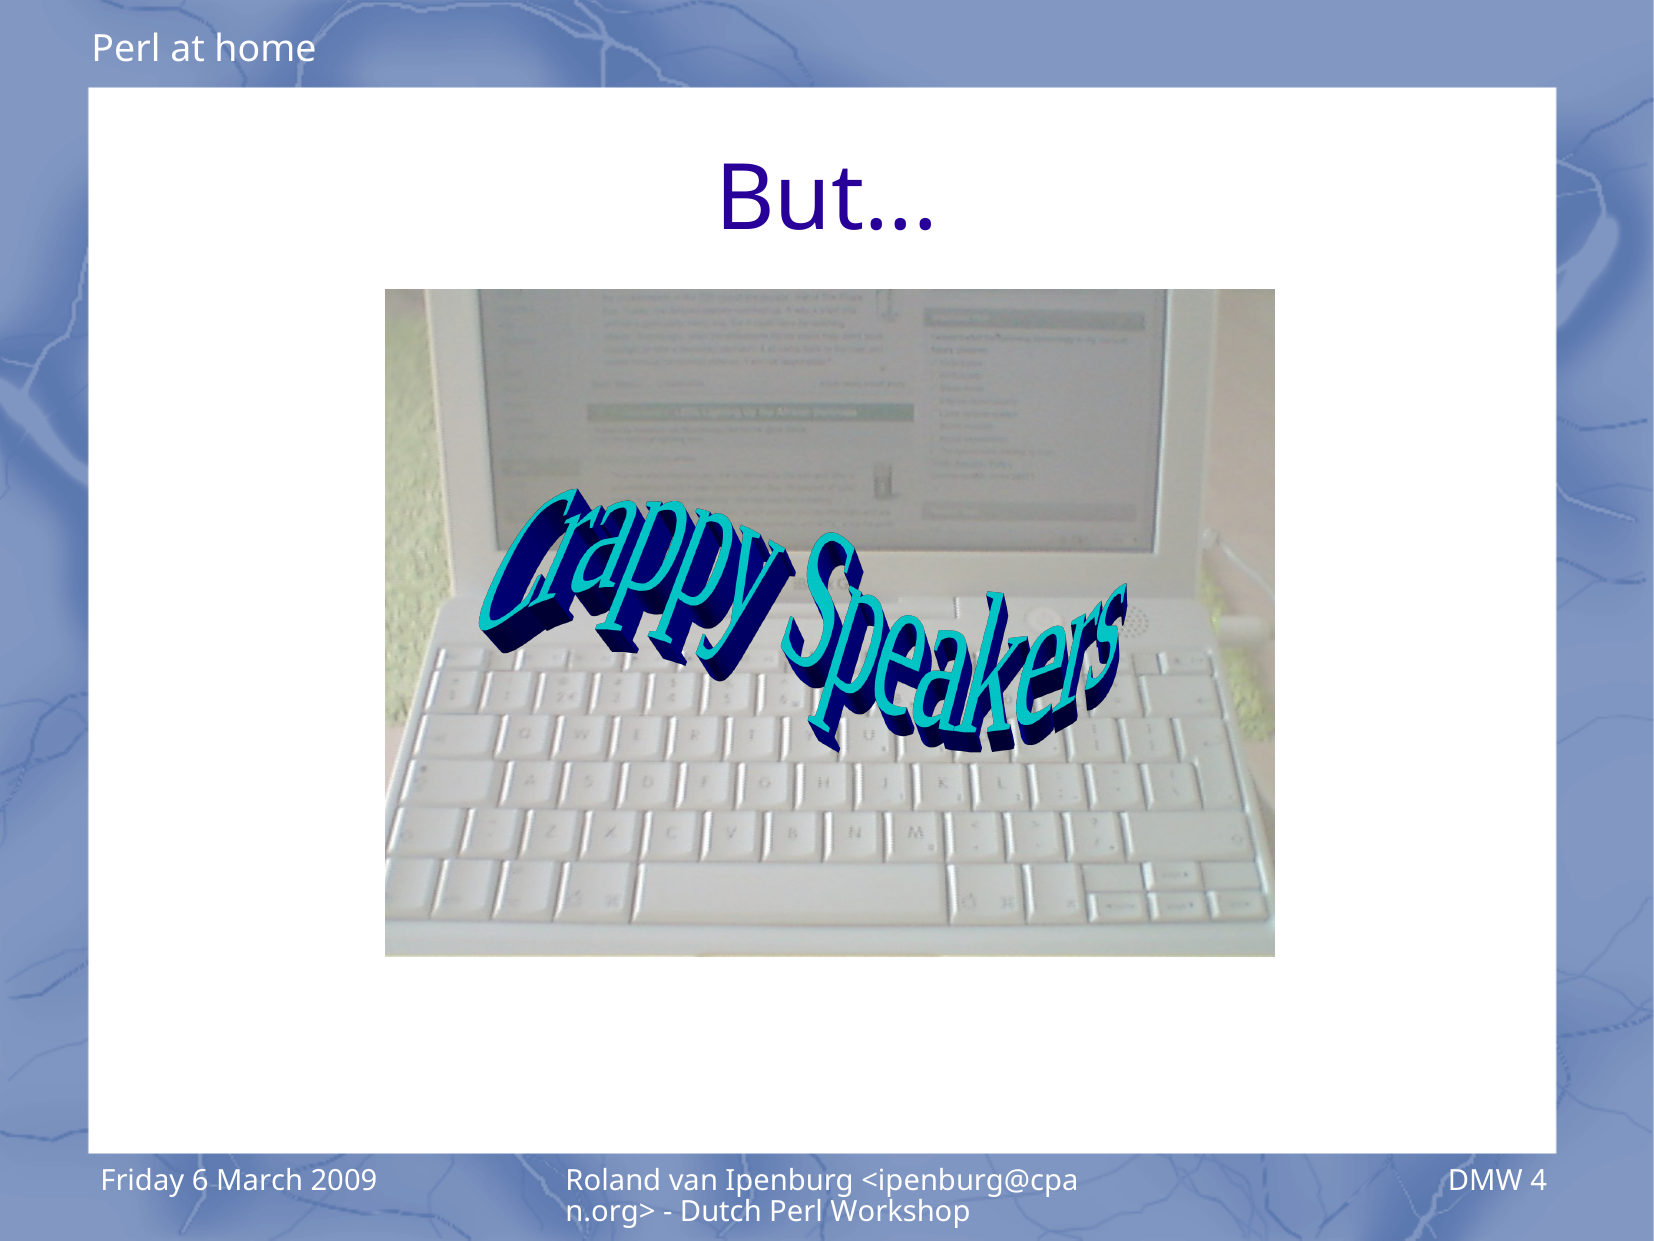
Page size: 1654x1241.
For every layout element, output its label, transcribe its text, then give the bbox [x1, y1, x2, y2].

title But... [118, 98, 1536, 291]
picture [0, 0, 1654, 1241]
